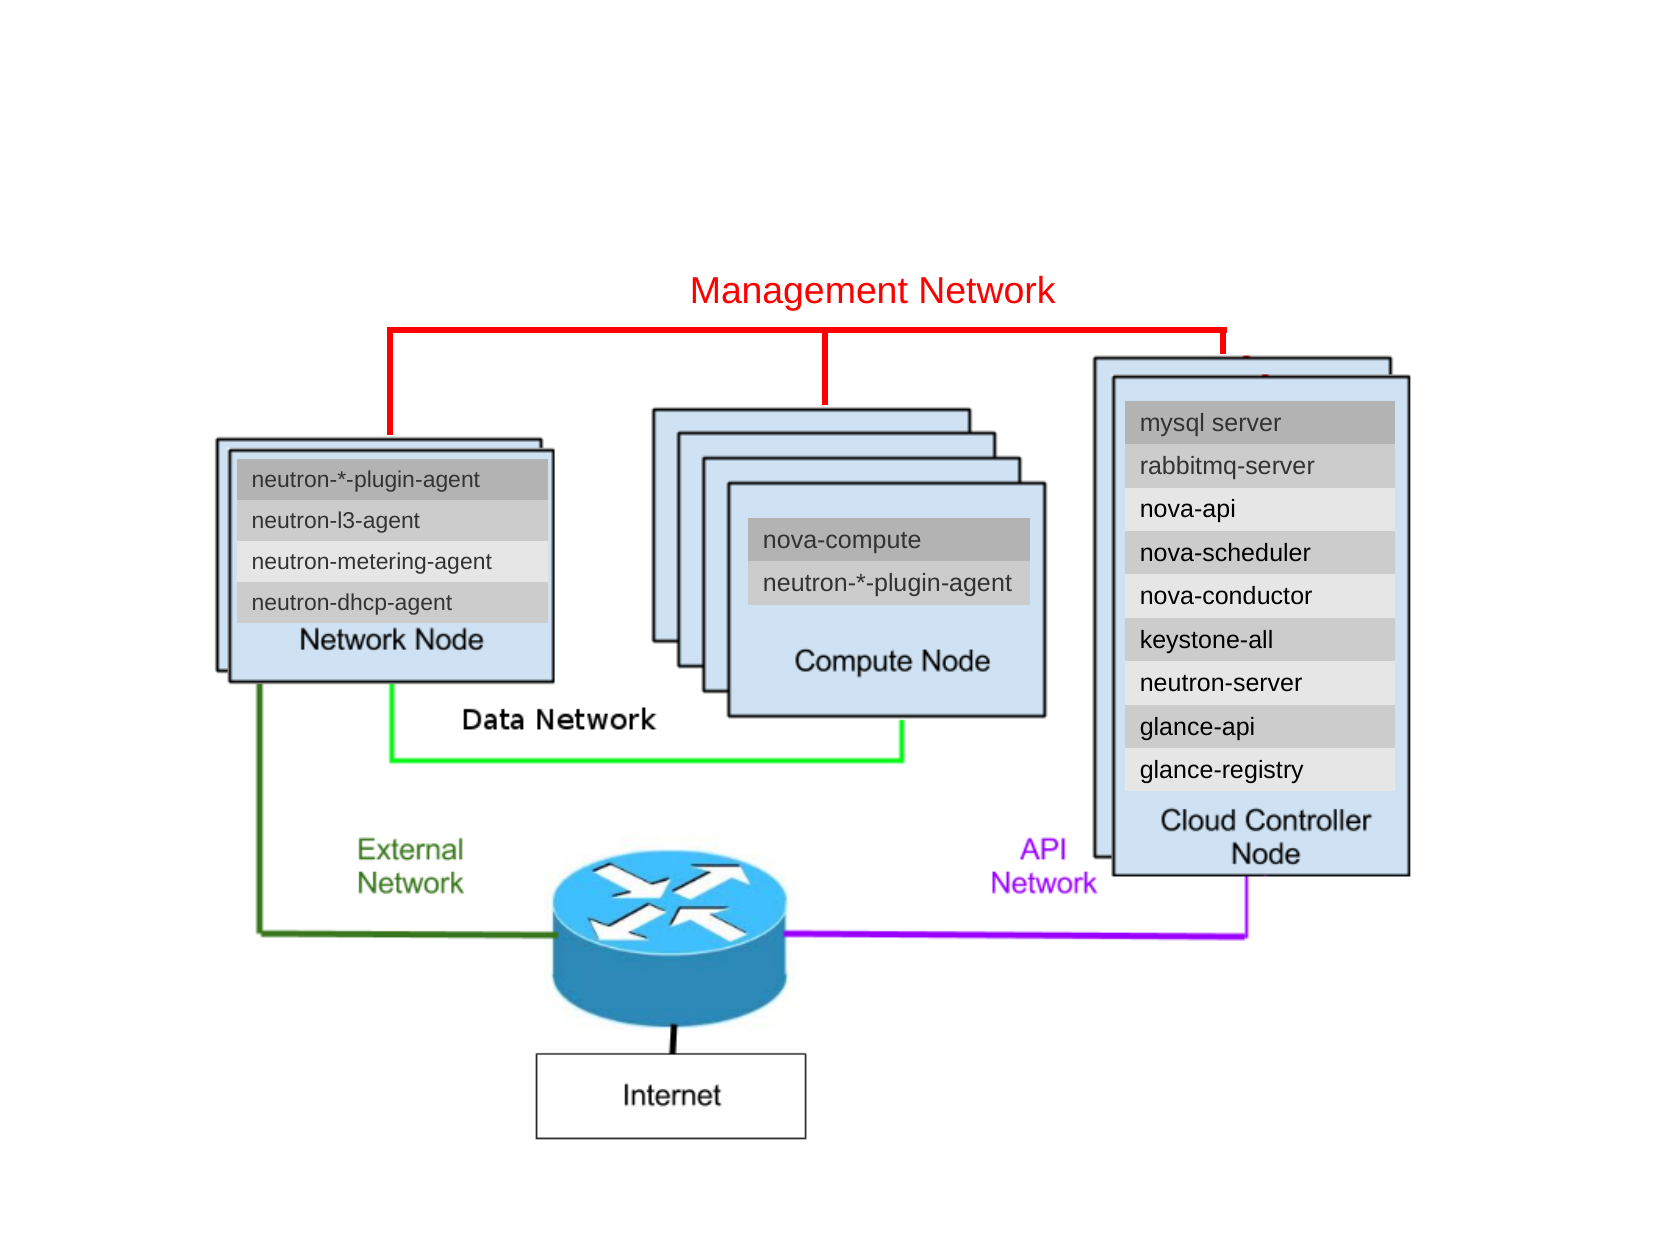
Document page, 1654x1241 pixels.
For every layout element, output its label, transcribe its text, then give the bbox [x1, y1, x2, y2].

table_cell neutron-dhcp-agent [237, 582, 548, 623]
table_header nova-compute [748, 518, 1030, 561]
table_cell keystone-all [1125, 618, 1395, 661]
table_cell neutron-server [1125, 661, 1395, 705]
table_cell neutron-l3-agent [237, 500, 548, 541]
table_cell nova-api [1125, 488, 1395, 531]
table_cell neutron-*-plugin-agent [748, 561, 1030, 605]
table_header neutron-*-plugin-agent [237, 459, 548, 500]
text_box Management Network [675, 262, 1126, 320]
table_cell nova-conductor [1125, 574, 1395, 618]
table_cell neutron-metering-agent [237, 541, 548, 582]
picture [206, 323, 1423, 1152]
table_cell glance-registry [1125, 748, 1395, 791]
table_cell nova-scheduler [1125, 531, 1395, 574]
table_cell glance-api [1125, 705, 1395, 748]
table_header mysql server [1125, 401, 1395, 444]
table_cell rabbitmq-server [1125, 444, 1395, 488]
